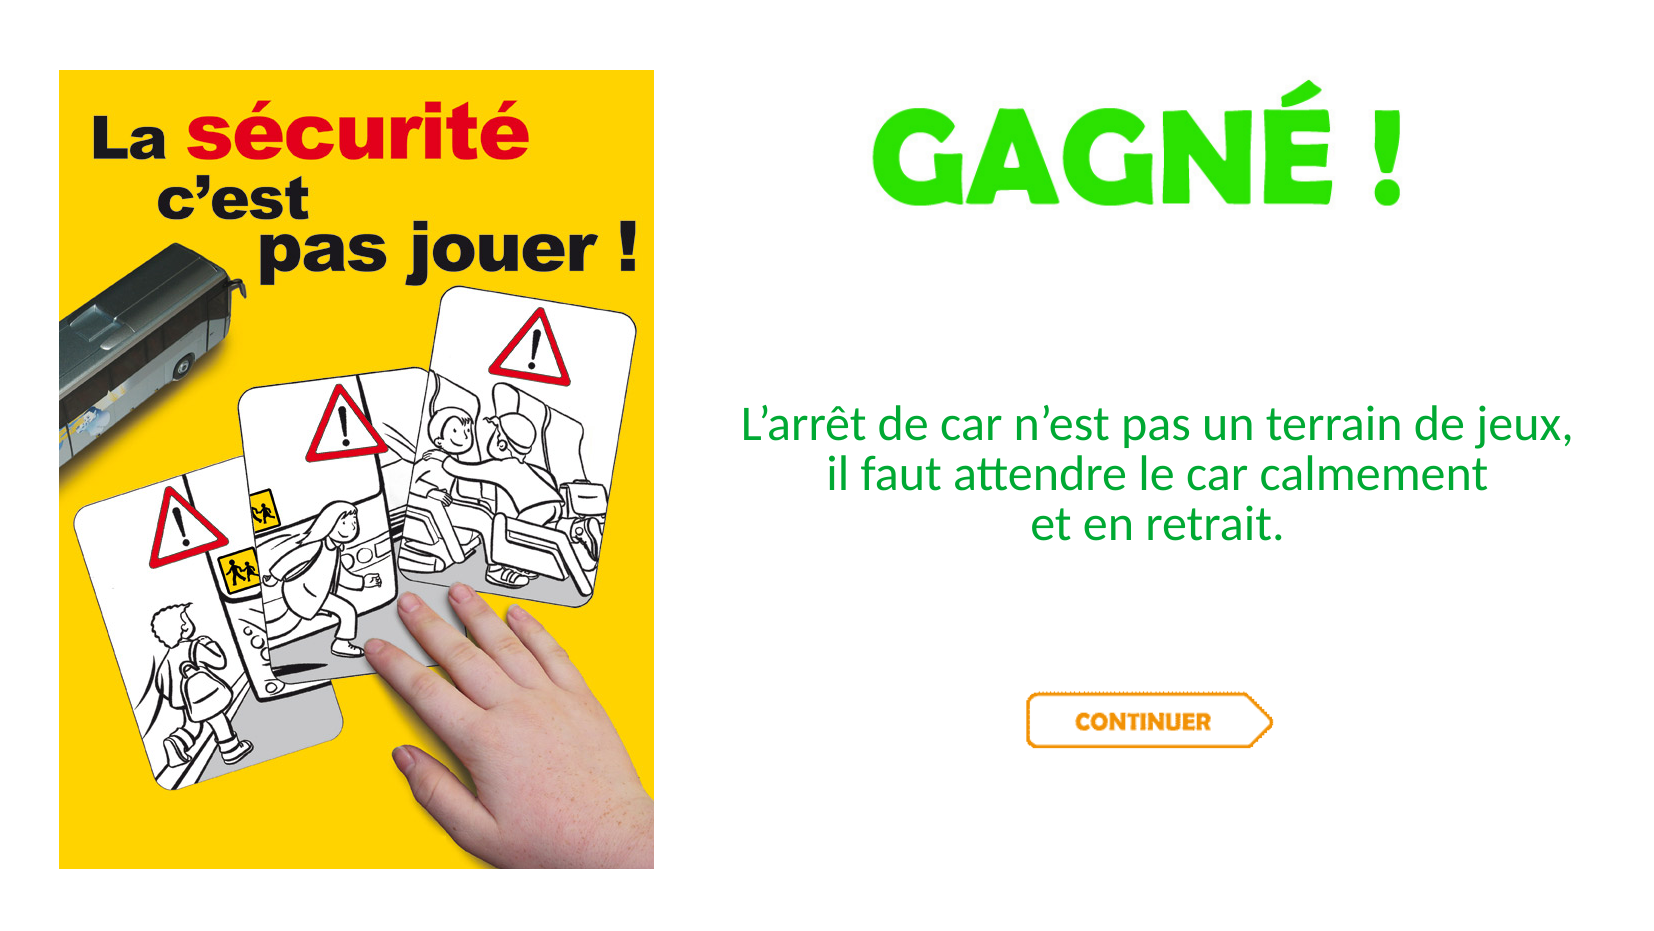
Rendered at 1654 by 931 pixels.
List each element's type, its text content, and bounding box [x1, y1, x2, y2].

text_box L’arrêt de car n’est pas un terrain de jeux, il faut attendre le car calmement et en retrait. [714, 395, 1601, 632]
picture [59, 70, 654, 869]
picture [1025, 690, 1276, 751]
picture [834, 59, 1447, 237]
